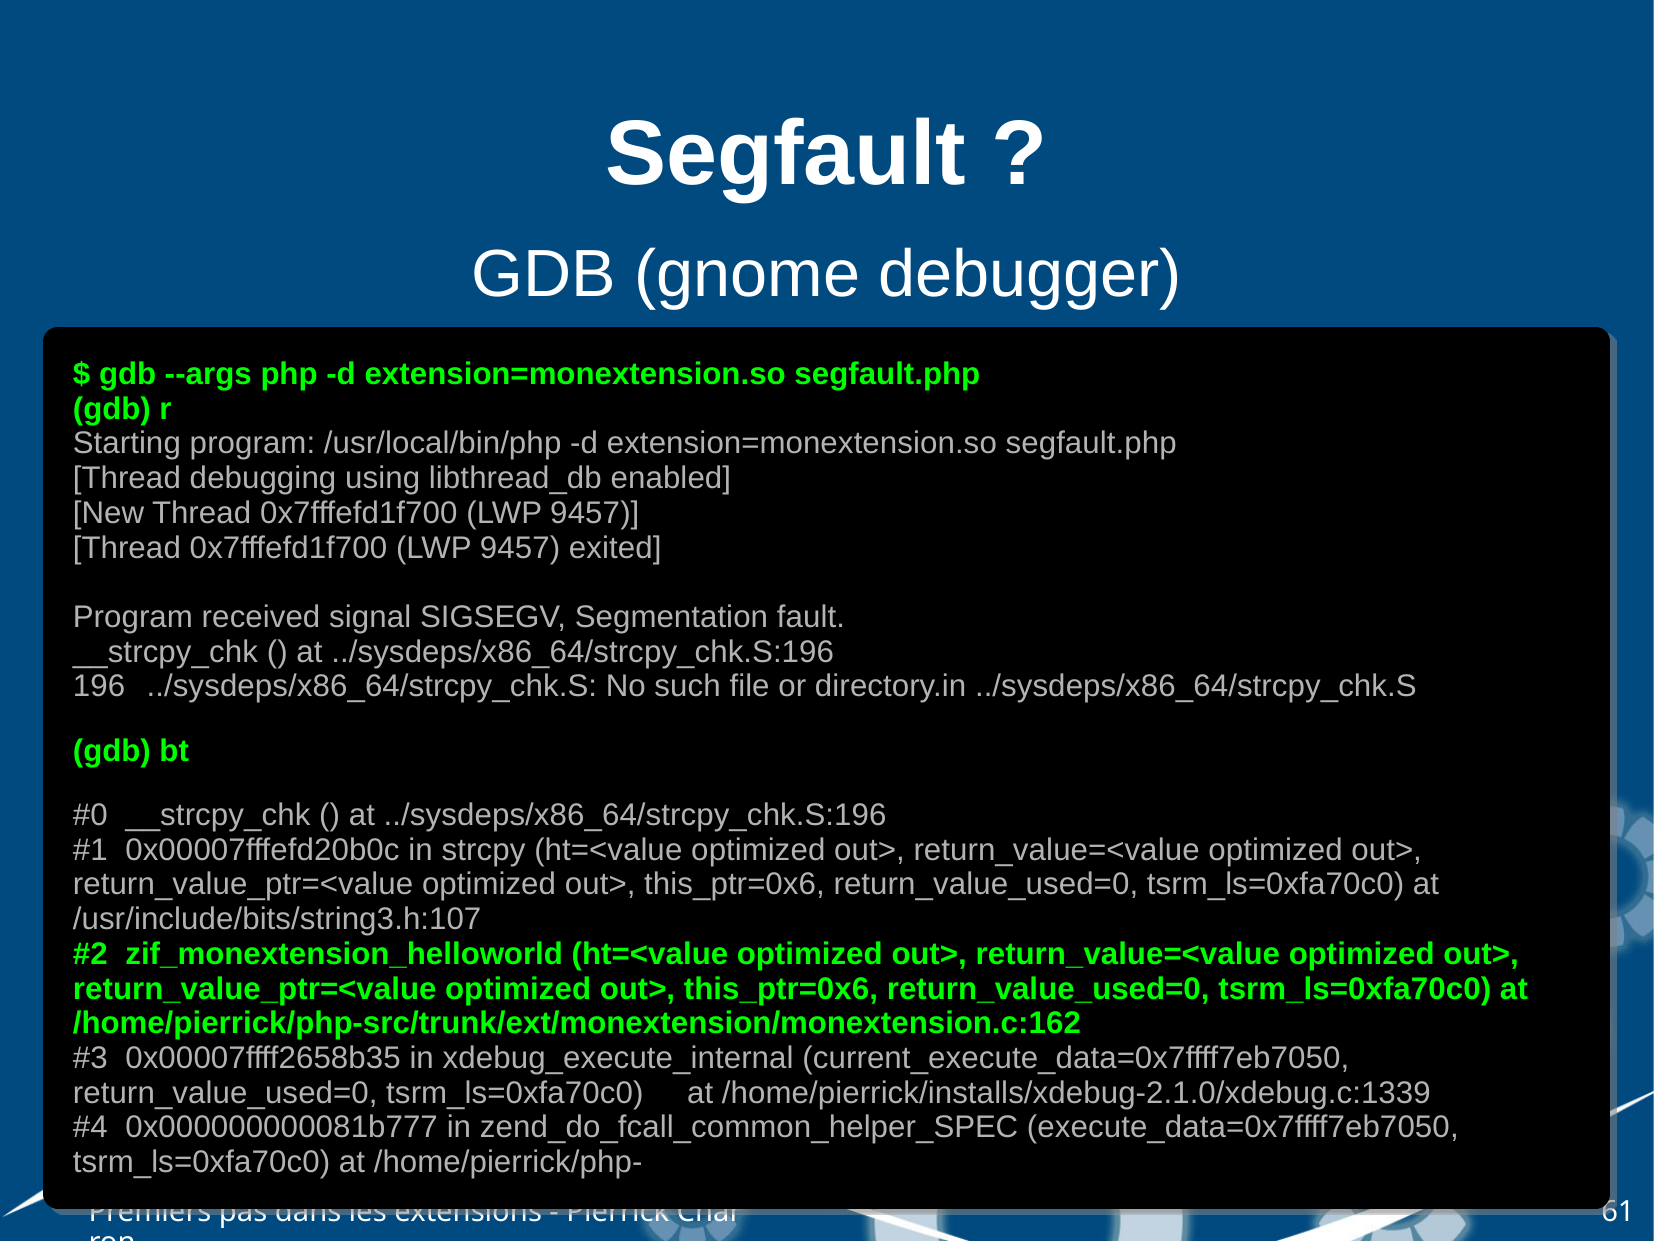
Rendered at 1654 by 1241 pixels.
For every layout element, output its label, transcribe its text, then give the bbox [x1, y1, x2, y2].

list $ gdb --args php -d extension=monextension.so segfault.php (gdb) r Starting program: /usr/local/bin/php -d extension=monextension.so segfault.php [Thread debugging using libthread_db enabled] [New Thread 0x7fffefd1f700 (LWP 9457)] [Thread 0x7fffefd1f700 (LWP 9457) exited] Program received signal SIGSEGV, Segmentation fault. __strcpy_chk () at ../sysdeps/x86_64/strcpy_chk.S:196 196 ../sysdeps/x86_64/strcpy_chk.S: No such file or directory.in ../sysdeps/x86_64/strcpy_chk.S (gdb) bt #0 __strcpy_chk () at ../sysdeps/x86_64/strcpy_chk.S:196 #1 0x00007fffefd20b0c in strcpy (ht=<value optimized out>, return_value=<value optimized out>, return_value_ptr=<value optimized out>, this_ptr=0x6, return_value_used=0, tsrm_ls=0xfa70c0) at /usr/include/bits/string3.h:107 #2 zif_monextension_helloworld (ht=<value optimized out>, return_value=<value optimized out>, return_value_ptr=<value optimized out>, this_ptr=0x6, return_value_used=0, tsrm_ls=0xfa70c0) at /home/pierrick/php-src/trunk/ext/monextension/monextension.c:162 #3 0x00007ffff2658b35 in xdebug_execute_internal (current_execute_data=0x7ffff7eb7050, return_value_used=0, tsrm_ls=0xfa70c0) at /home/pierrick/installs/xdebug-2.1.0/xdebug.c:1339 #4 0x000000000081b777 in zend_do_fcall_common_helper_SPEC (execute_data=0x7ffff7eb7050, tsrm_ls=0xfa70c0) at /home/pierrick/php- [58, 341, 1596, 1195]
subtitle GDB (gnome debugger) [82, 235, 1571, 327]
picture [0, 0, 1654, 1241]
title Segfault ? [82, 49, 1571, 235]
